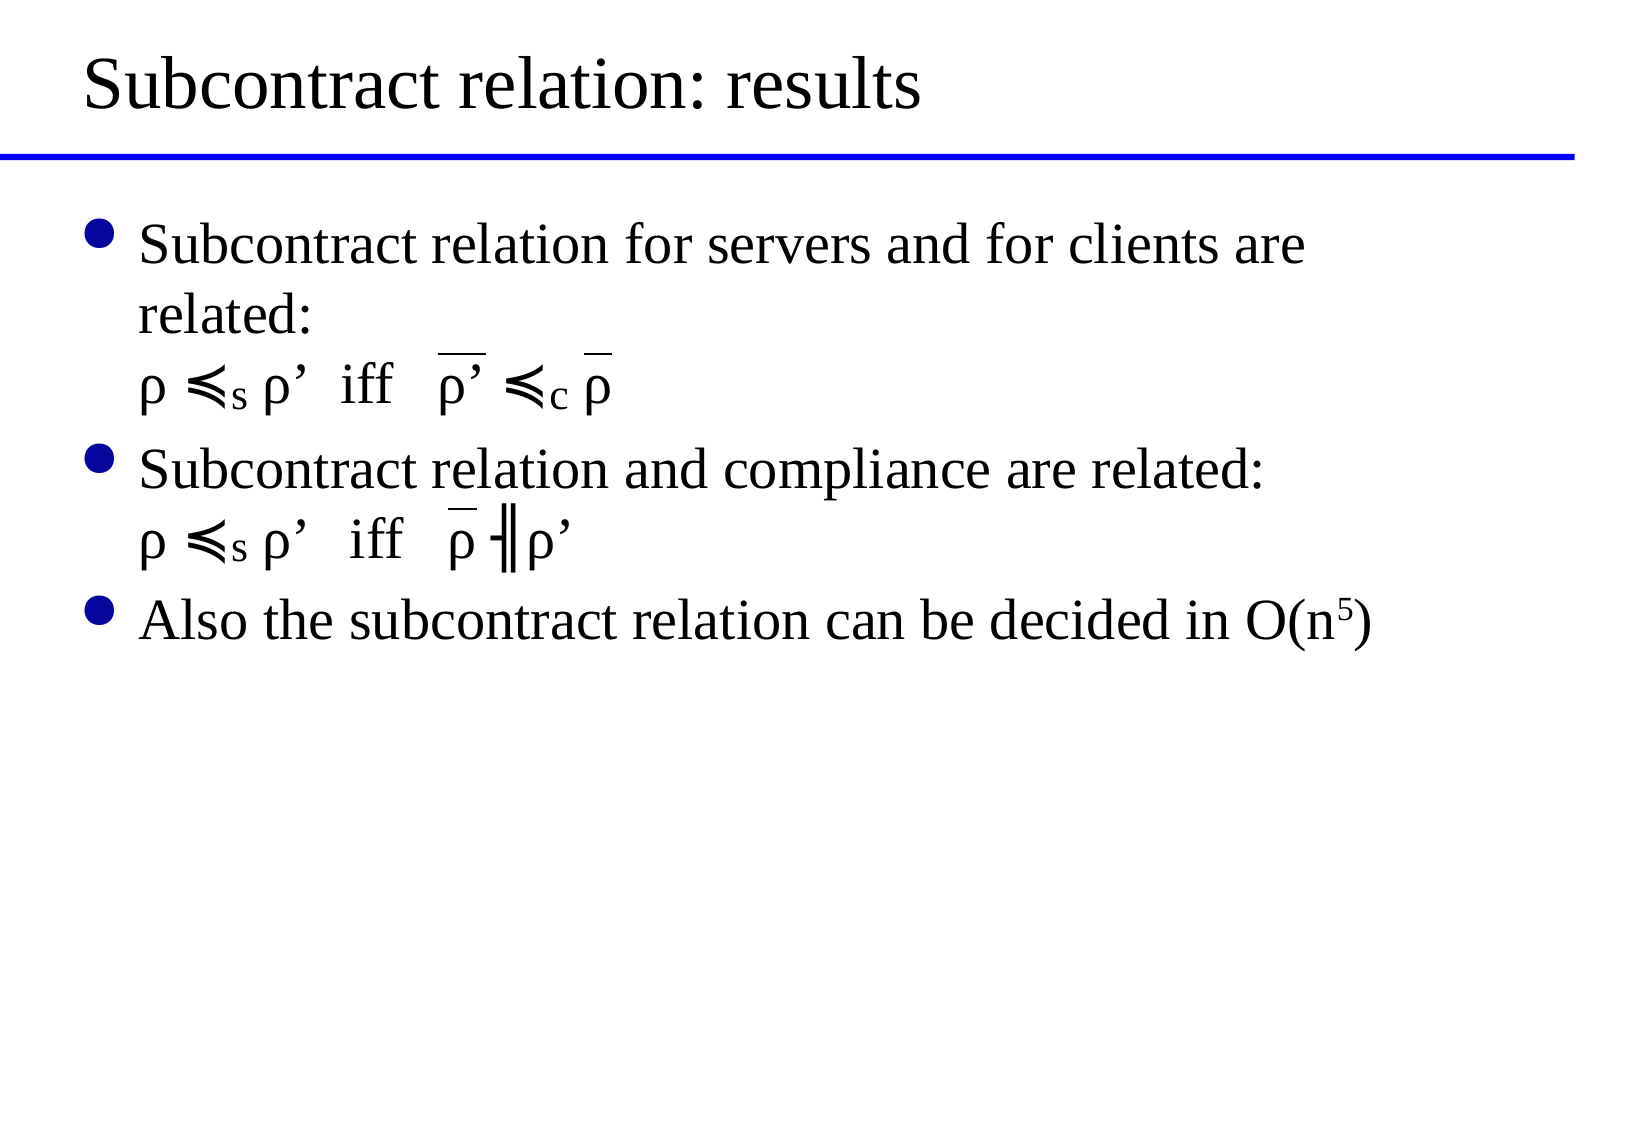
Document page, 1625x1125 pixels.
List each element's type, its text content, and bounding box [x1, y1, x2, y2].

title Subcontract relation: results [67, 27, 1544, 131]
list Subcontract relation for servers and for clients are related: ρ ≼s ρ’ iff ρ’ ≼c ρ Subcontract relation and compliance are related: ρ ≼s ρ’ iff ρ ╢ρ’ Also the subcontract relation can be decided in O(n5) [67, 198, 1478, 1061]
